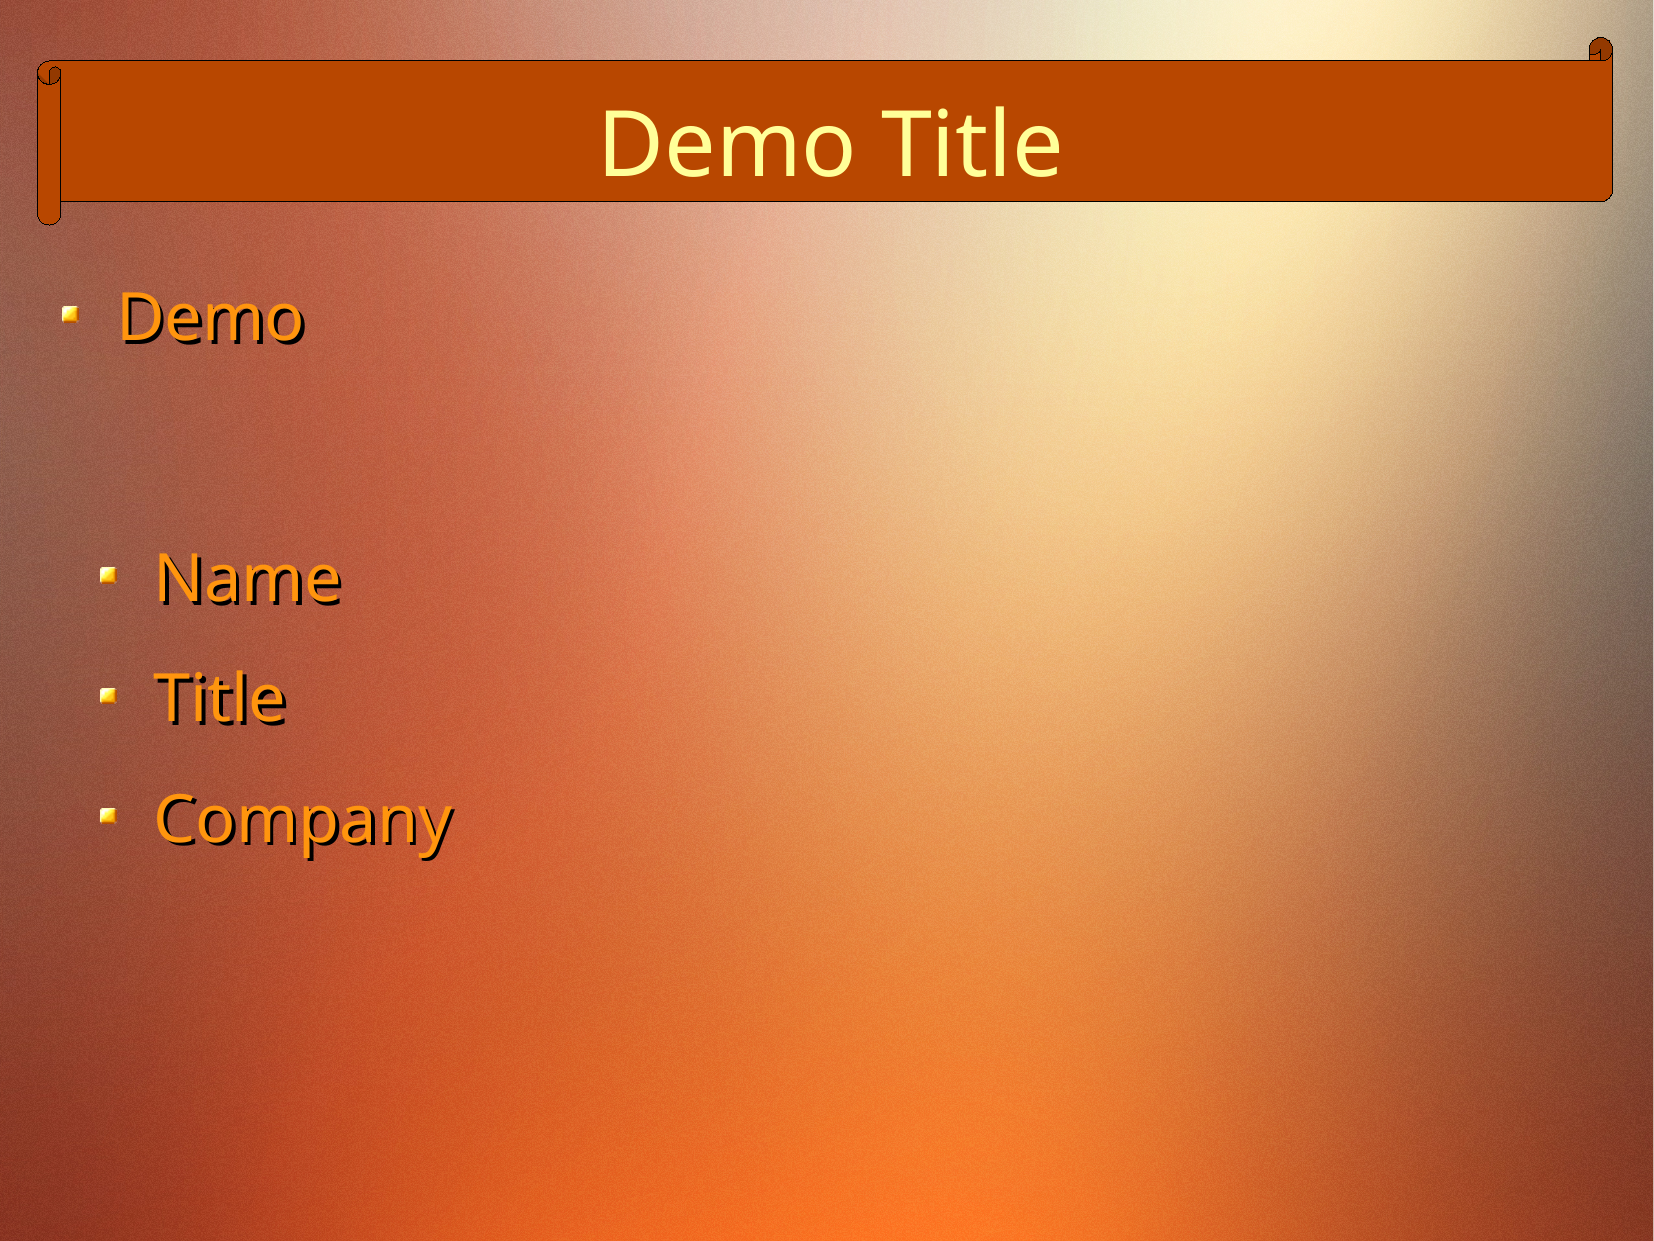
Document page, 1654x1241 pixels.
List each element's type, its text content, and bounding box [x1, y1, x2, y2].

title Demo Title [86, 37, 1576, 245]
picture [0, 0, 1654, 1241]
list Name Title Company [82, 290, 1571, 794]
list Demo [45, 269, 1613, 660]
